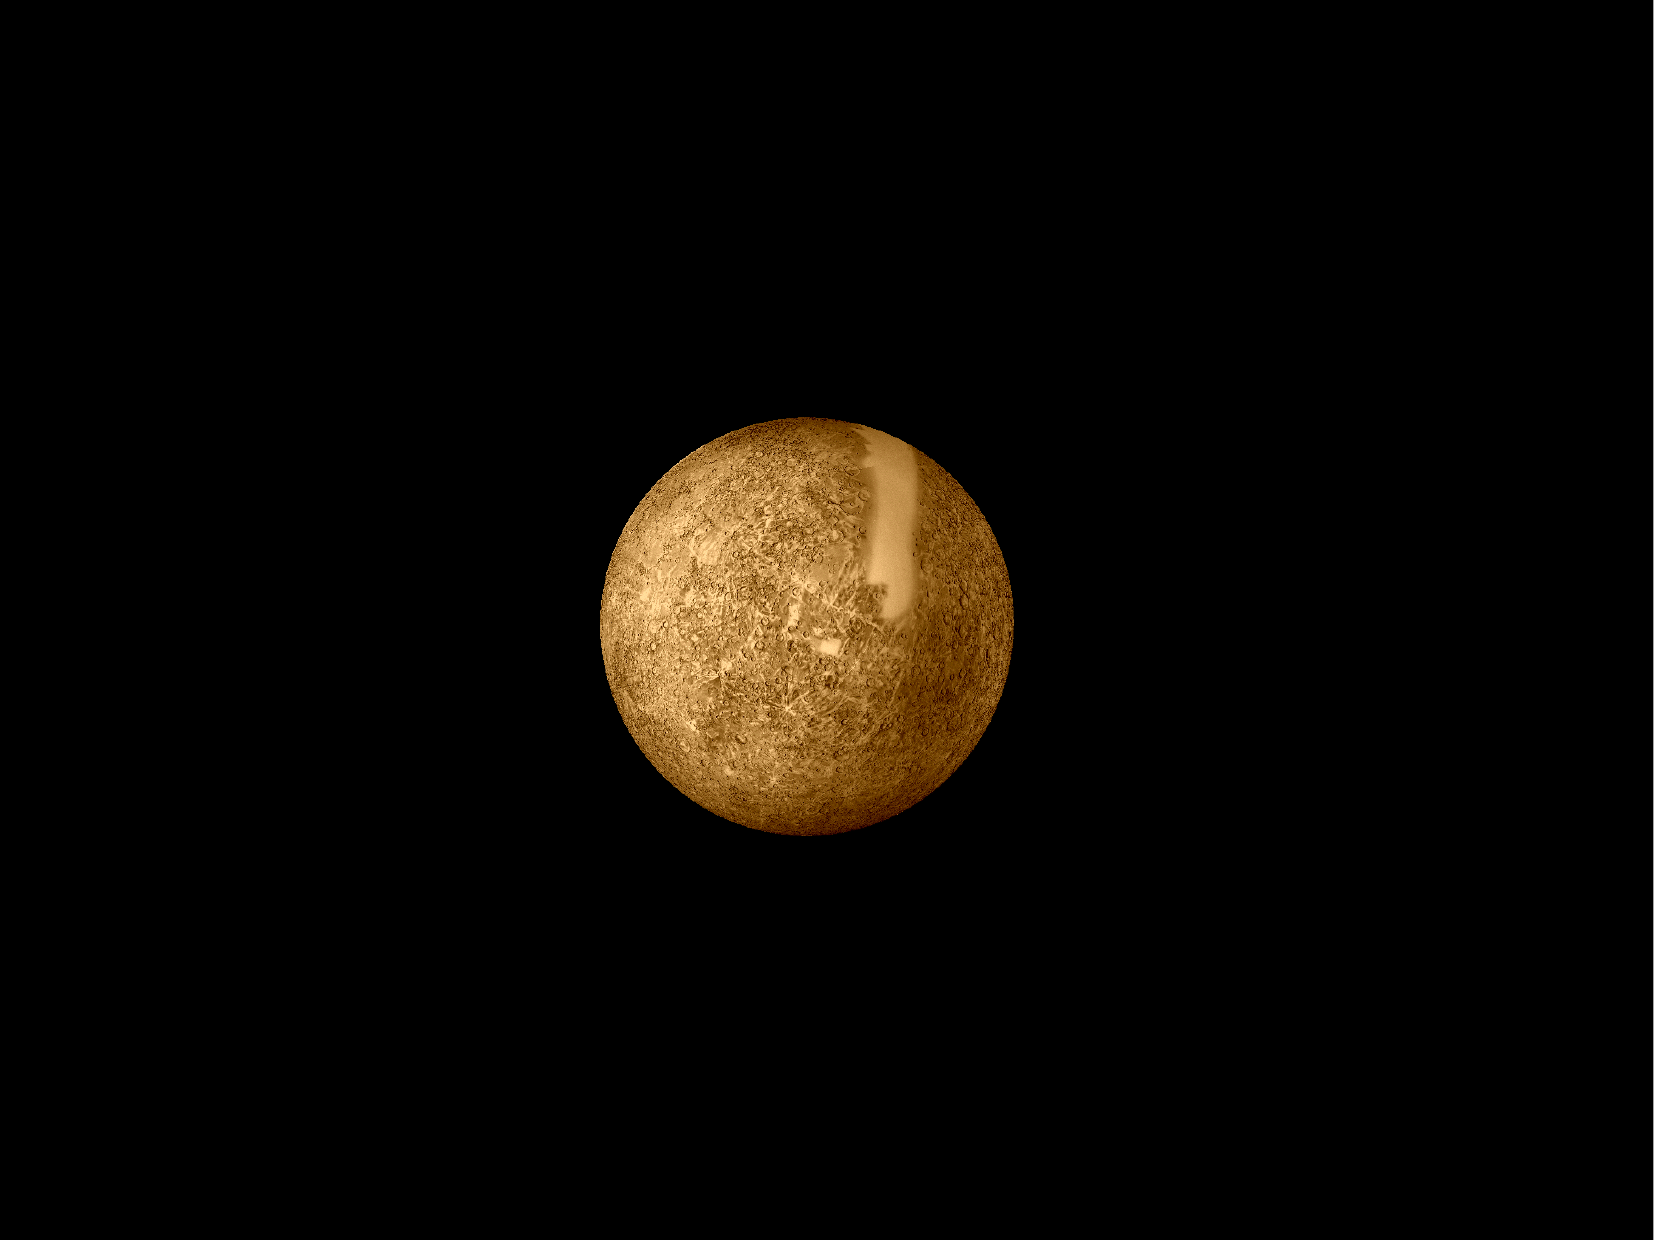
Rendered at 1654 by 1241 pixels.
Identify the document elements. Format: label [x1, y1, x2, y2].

picture [600, 410, 1014, 836]
